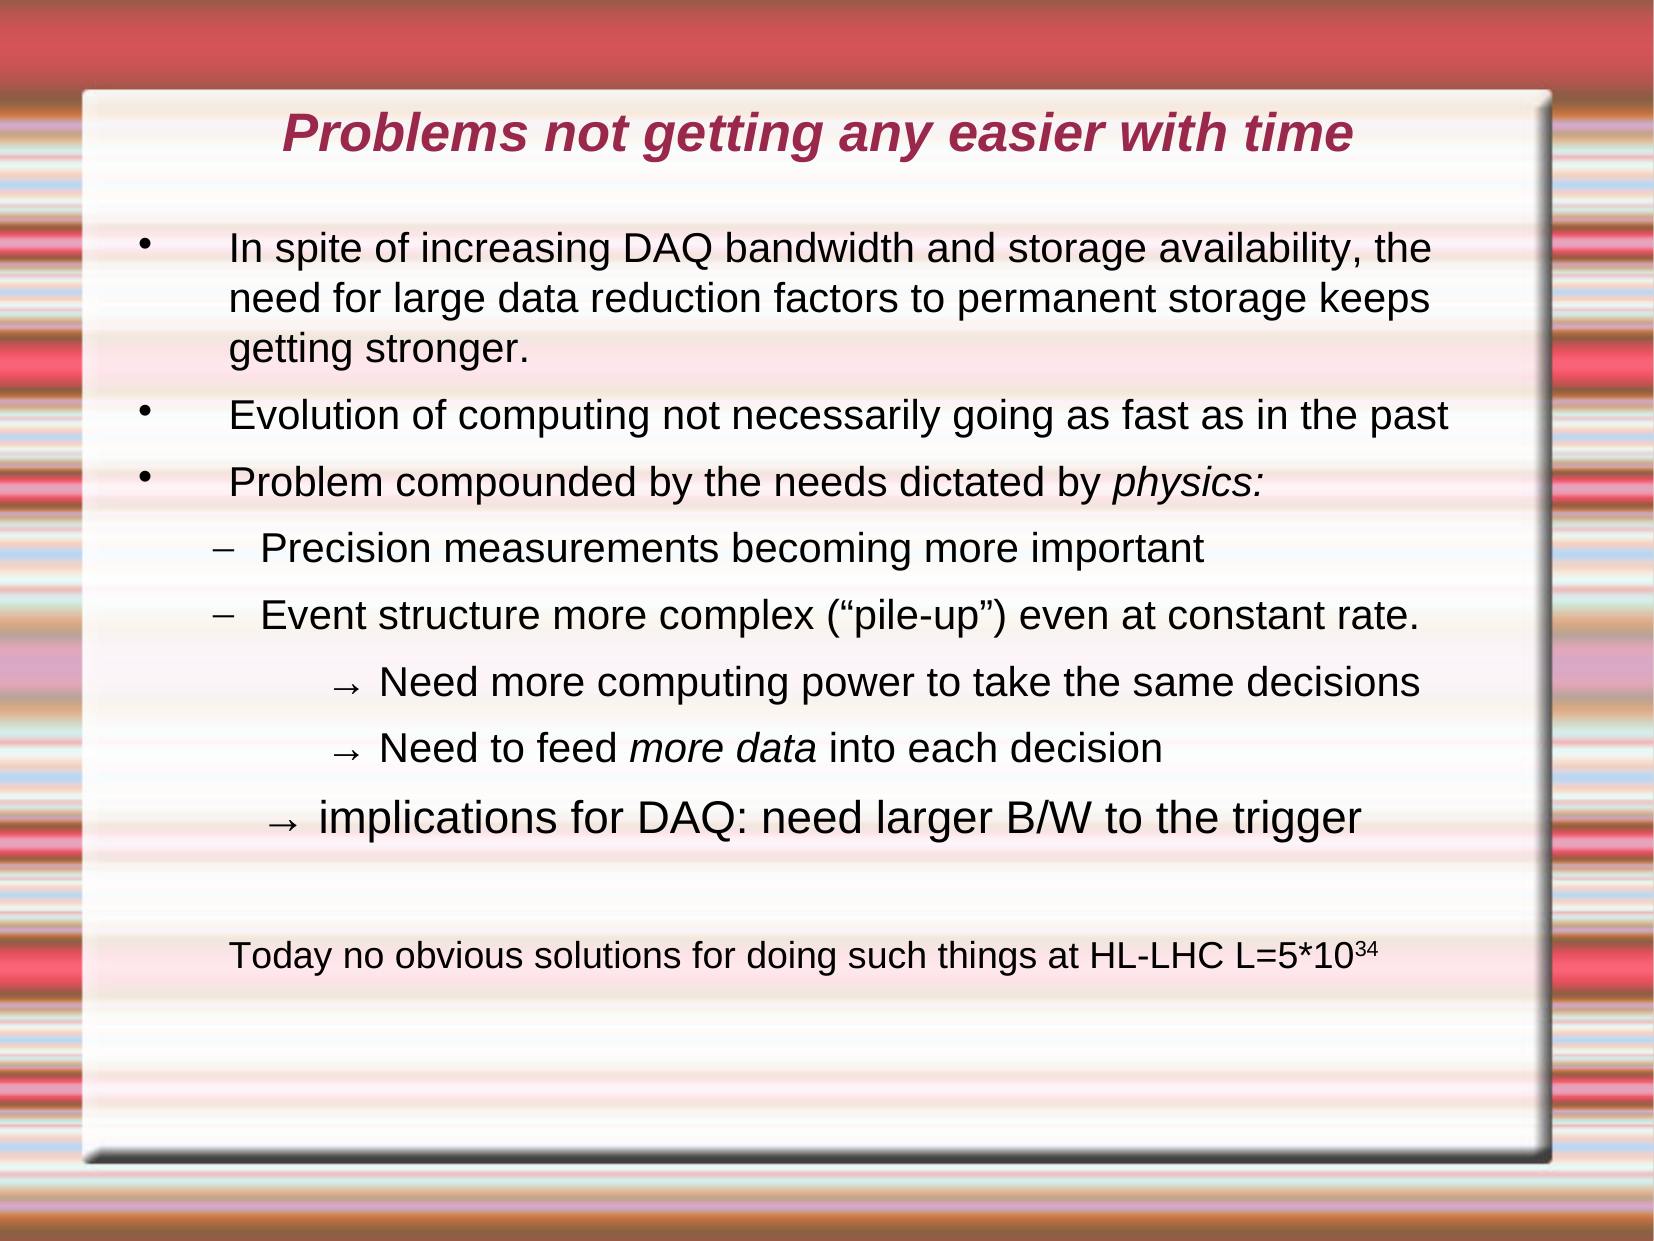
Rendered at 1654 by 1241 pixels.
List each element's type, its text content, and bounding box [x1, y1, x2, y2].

picture [0, 0, 1654, 1241]
text_box In spite of increasing DAQ bandwidth and storage availability, the need for large data reduction factors to permanent storage keeps getting stronger. Evolution of computing not necessarily going as fast as in the past Problem compounded by the needs dictated by physics: Precision measurements becoming more important Event structure more complex (“pile-up”) even at constant rate. → Need more computing power to take the same decisions → Need to feed more data into each decision → implications for DAQ: need larger B/W to the trigger Today no obvious solutions for doing such things at HL-LHC L=5*1034 [123, 213, 1484, 1129]
text_box Problems not getting any easier with time [121, 67, 1533, 193]
